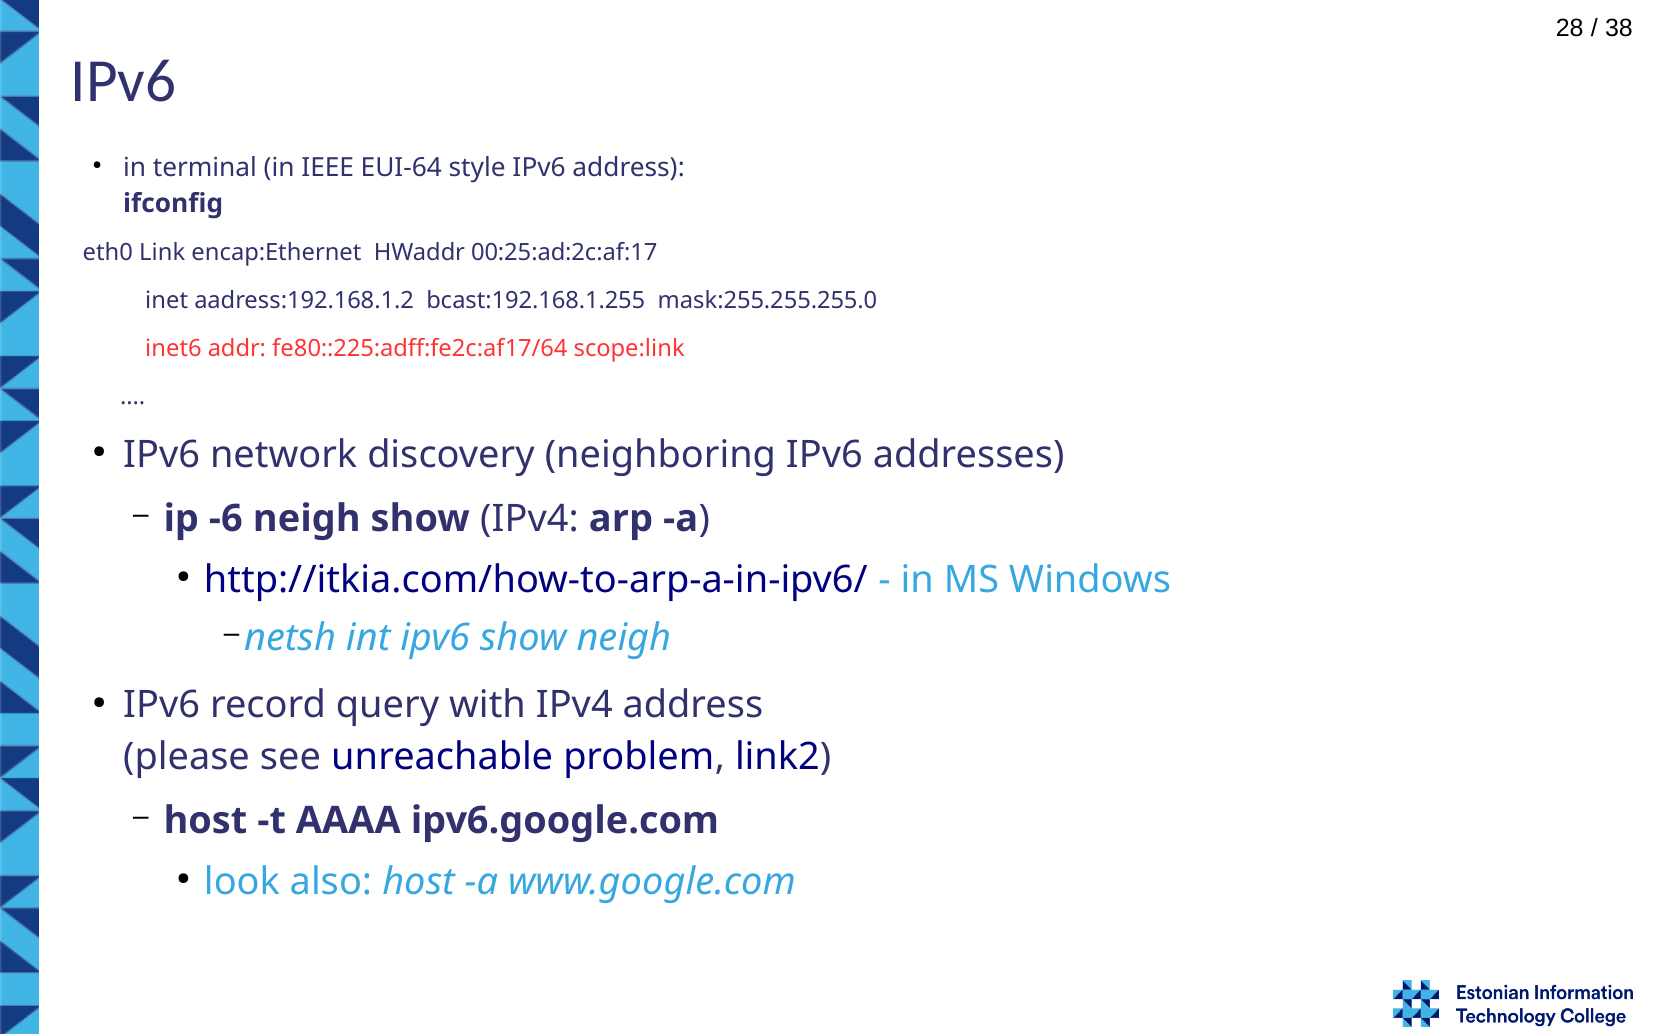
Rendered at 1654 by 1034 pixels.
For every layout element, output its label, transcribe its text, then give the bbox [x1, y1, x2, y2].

list in terminal (in IEEE EUI-64 style IPv6 address): ifconfig eth0 Link encap:Ethernet HWaddr 00:25:ad:2c:af:17 inet aadress:192.168.1.2 bcast:192.168.1.255 mask:255.255.255.0 inet6 addr: fe80::225:adff:fe2c:af17/64 scope:link .... IPv6 network discovery (neighboring IPv6 addresses) ip -6 neigh show (IPv4: arp -a) http://itkia.com/how-to-arp-a-in-ipv6/ - in MS Windows netsh int ipv6 show neigh IPv6 record query with IPv4 address (please see unreachable problem, link2) host -t AAAA ipv6.google.com look also: host -a www.google.com [82, 148, 1625, 916]
title IPv6 [70, 41, 1630, 130]
picture [1393, 980, 1633, 1027]
